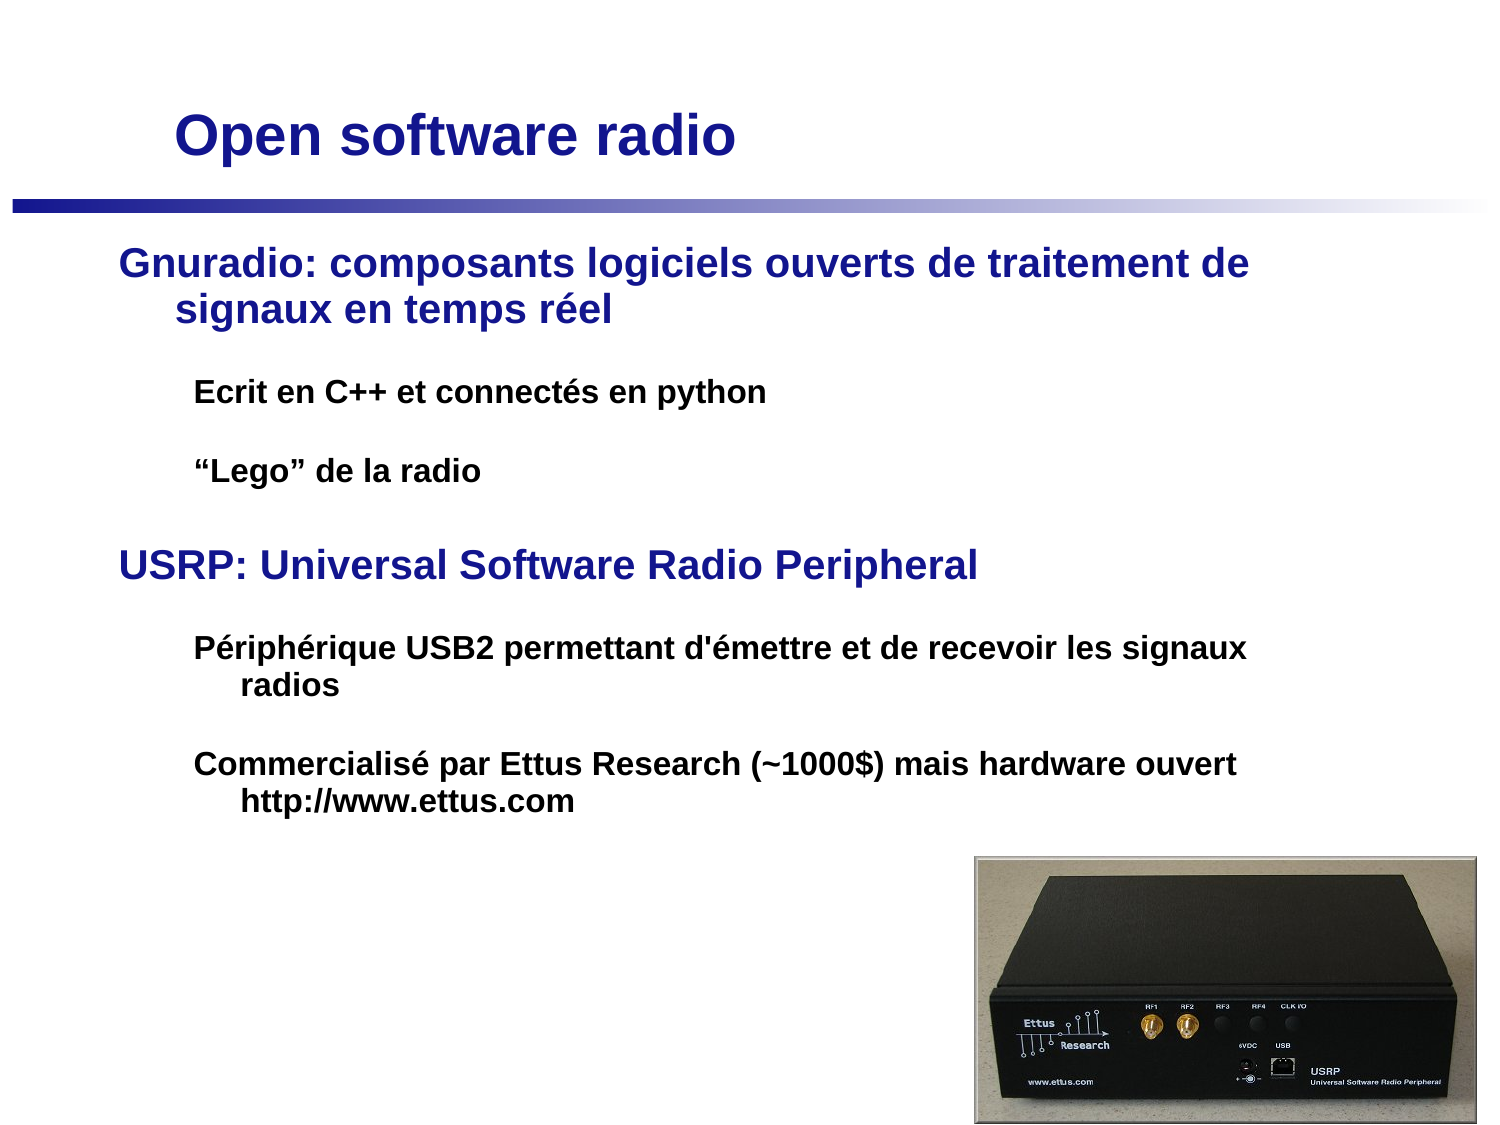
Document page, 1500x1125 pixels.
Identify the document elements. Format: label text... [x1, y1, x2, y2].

list Gnuradio: composants logiciels ouverts de traitement de signaux en temps réel Ecrit en C++ et connectés en python “Lego” de la radio USRP: Universal Software Radio Peripheral Périphérique USB2 permettant d'émettre et de recevoir les signaux radios Commercialisé par Ettus Research (~1000$) mais hardware ouvert http://www.ettus.com [103, 231, 1329, 858]
title Open software radio [159, 0, 1385, 175]
picture [974, 856, 1477, 1124]
